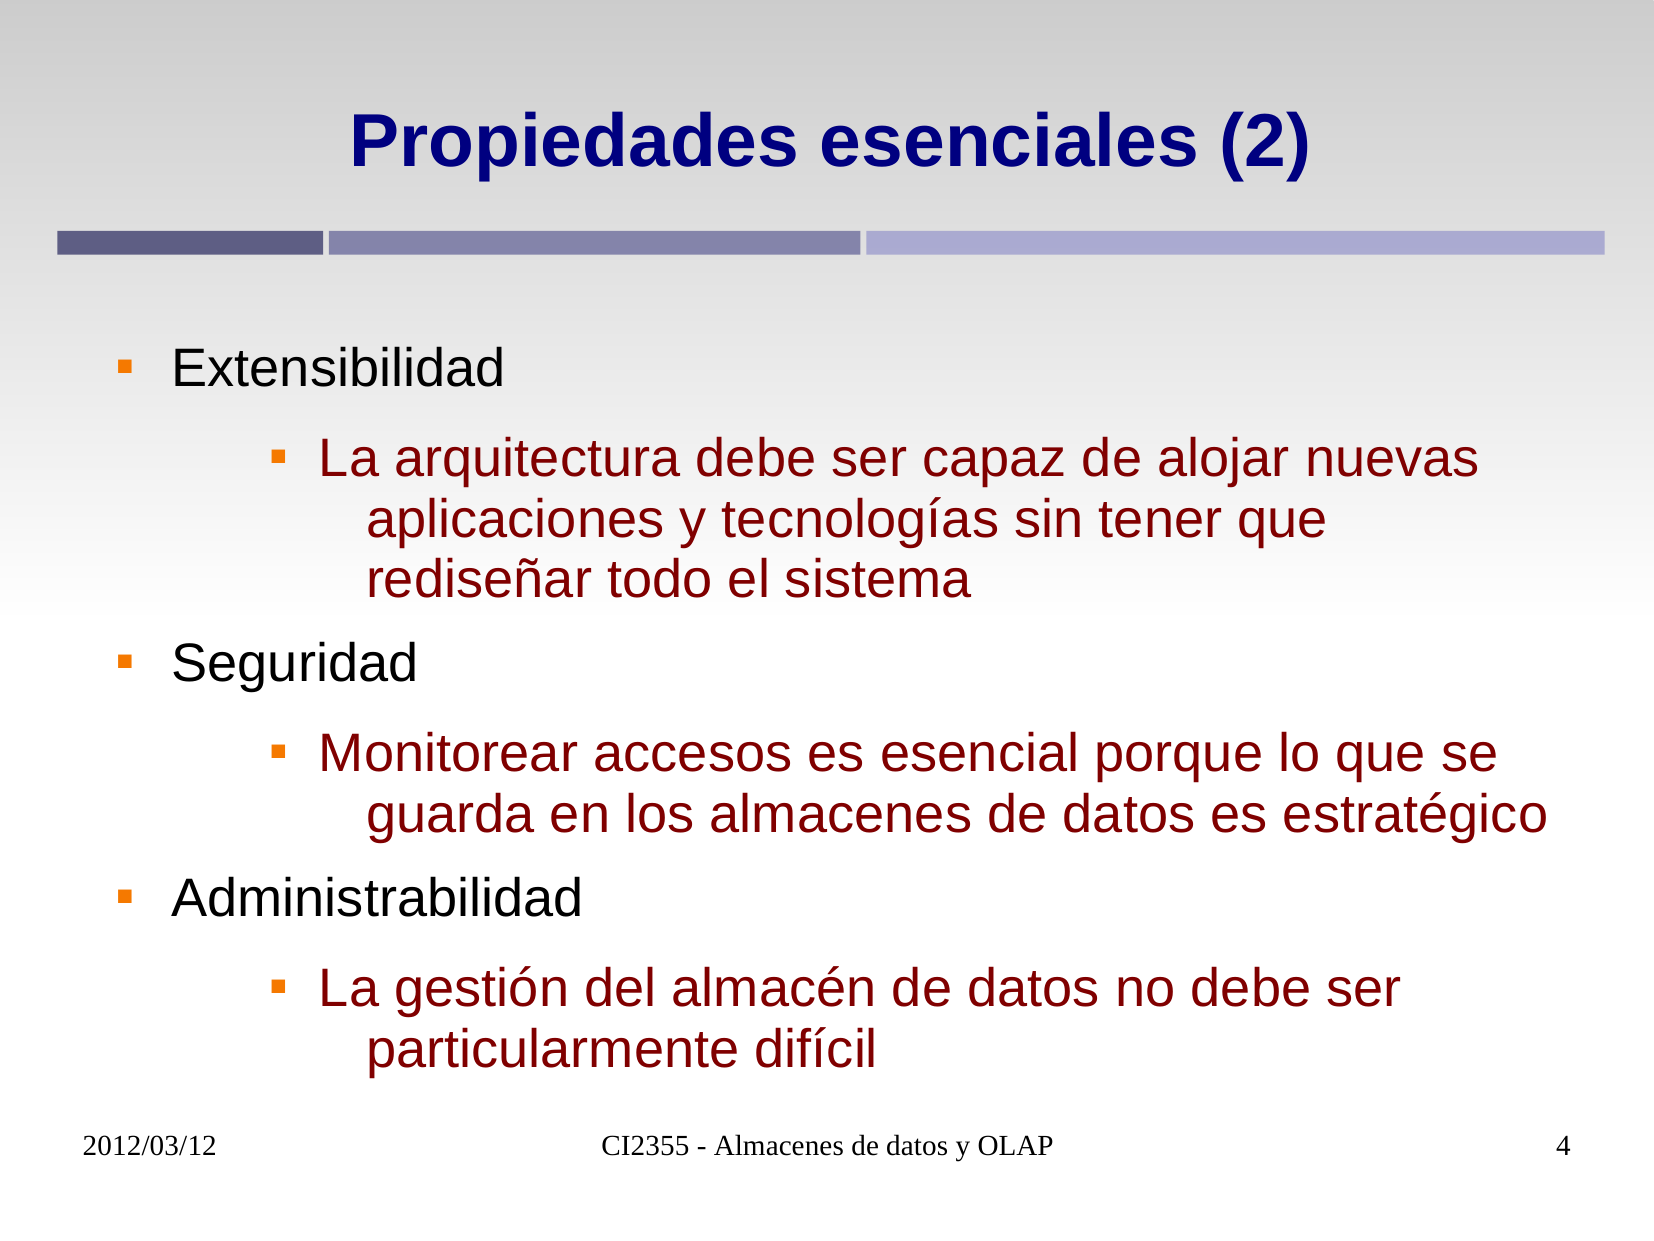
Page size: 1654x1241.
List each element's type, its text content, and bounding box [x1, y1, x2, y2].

list Extensibilidad La arquitectura debe ser capaz de alojar nuevas aplicaciones y tecnologías sin tener que rediseñar todo el sistema Seguridad Monitorear accesos es esencial porque lo que se guarda en los almacenes de datos es estratégico Administrabilidad La gestión del almacén de datos no debe ser particularmente difícil [82, 337, 1571, 1109]
title Propiedades esenciales (2) [86, 55, 1576, 226]
